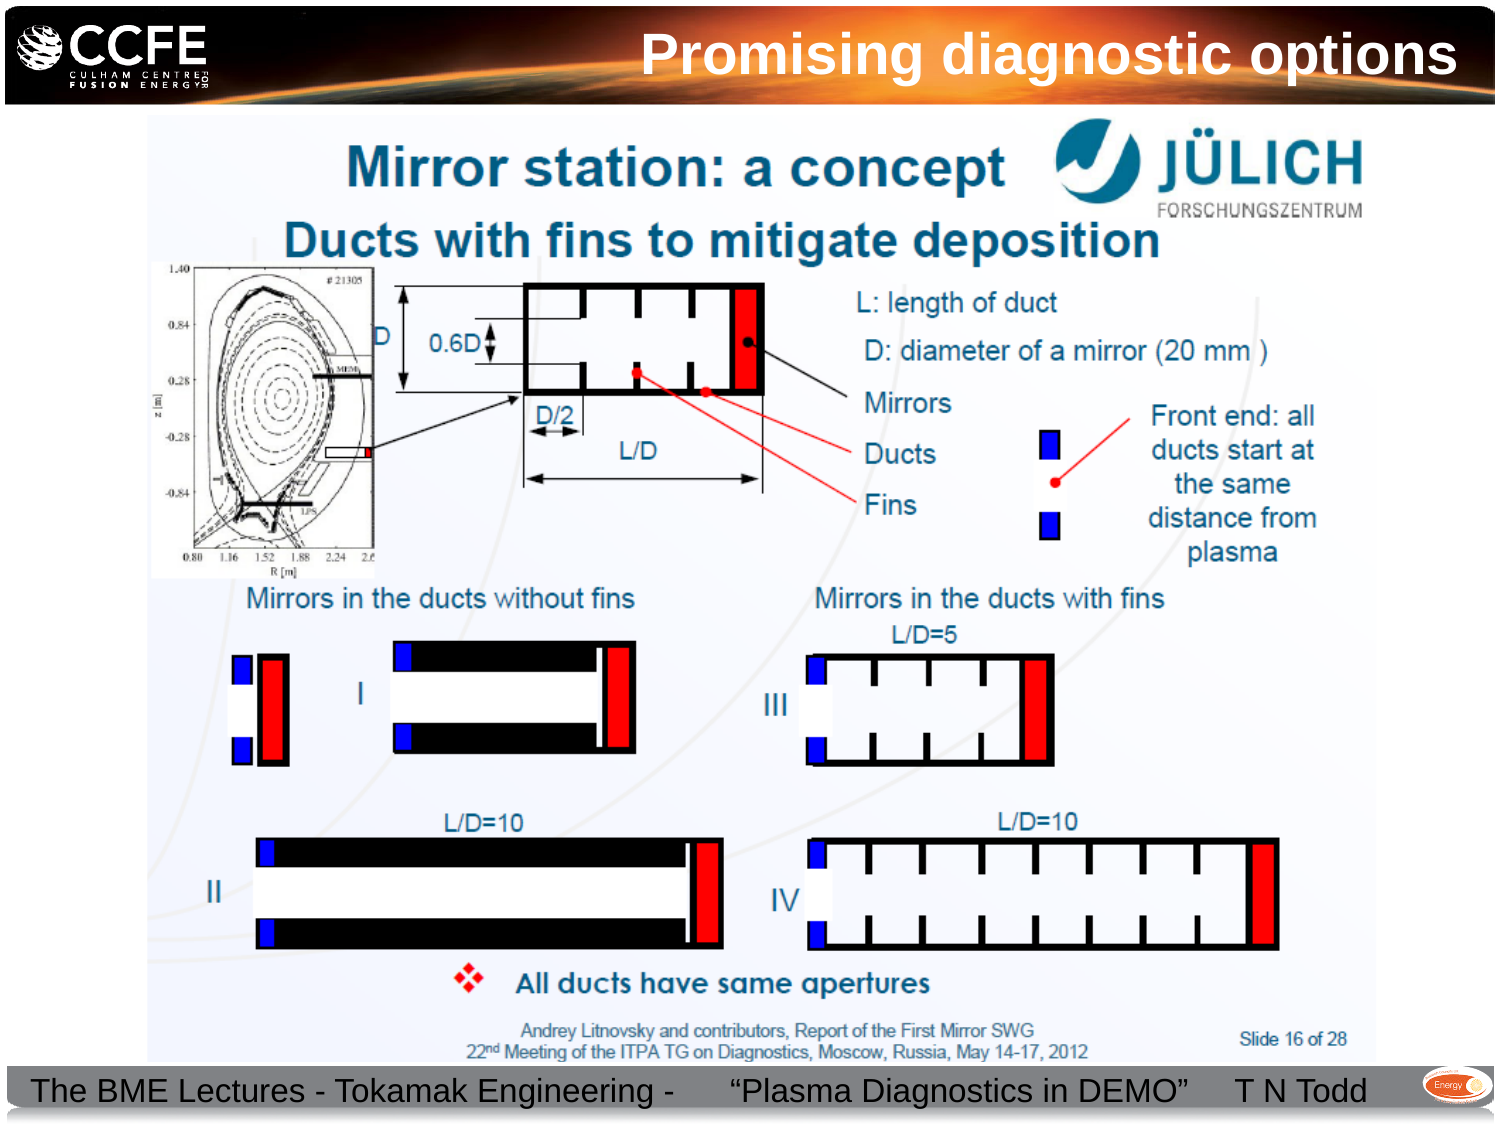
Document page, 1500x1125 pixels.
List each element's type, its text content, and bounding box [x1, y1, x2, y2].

text_box Promising diagnostic options [626, 0, 1477, 103]
picture [5, 6, 1495, 105]
picture [7, 1066, 1494, 1125]
picture [147, 115, 1377, 1062]
